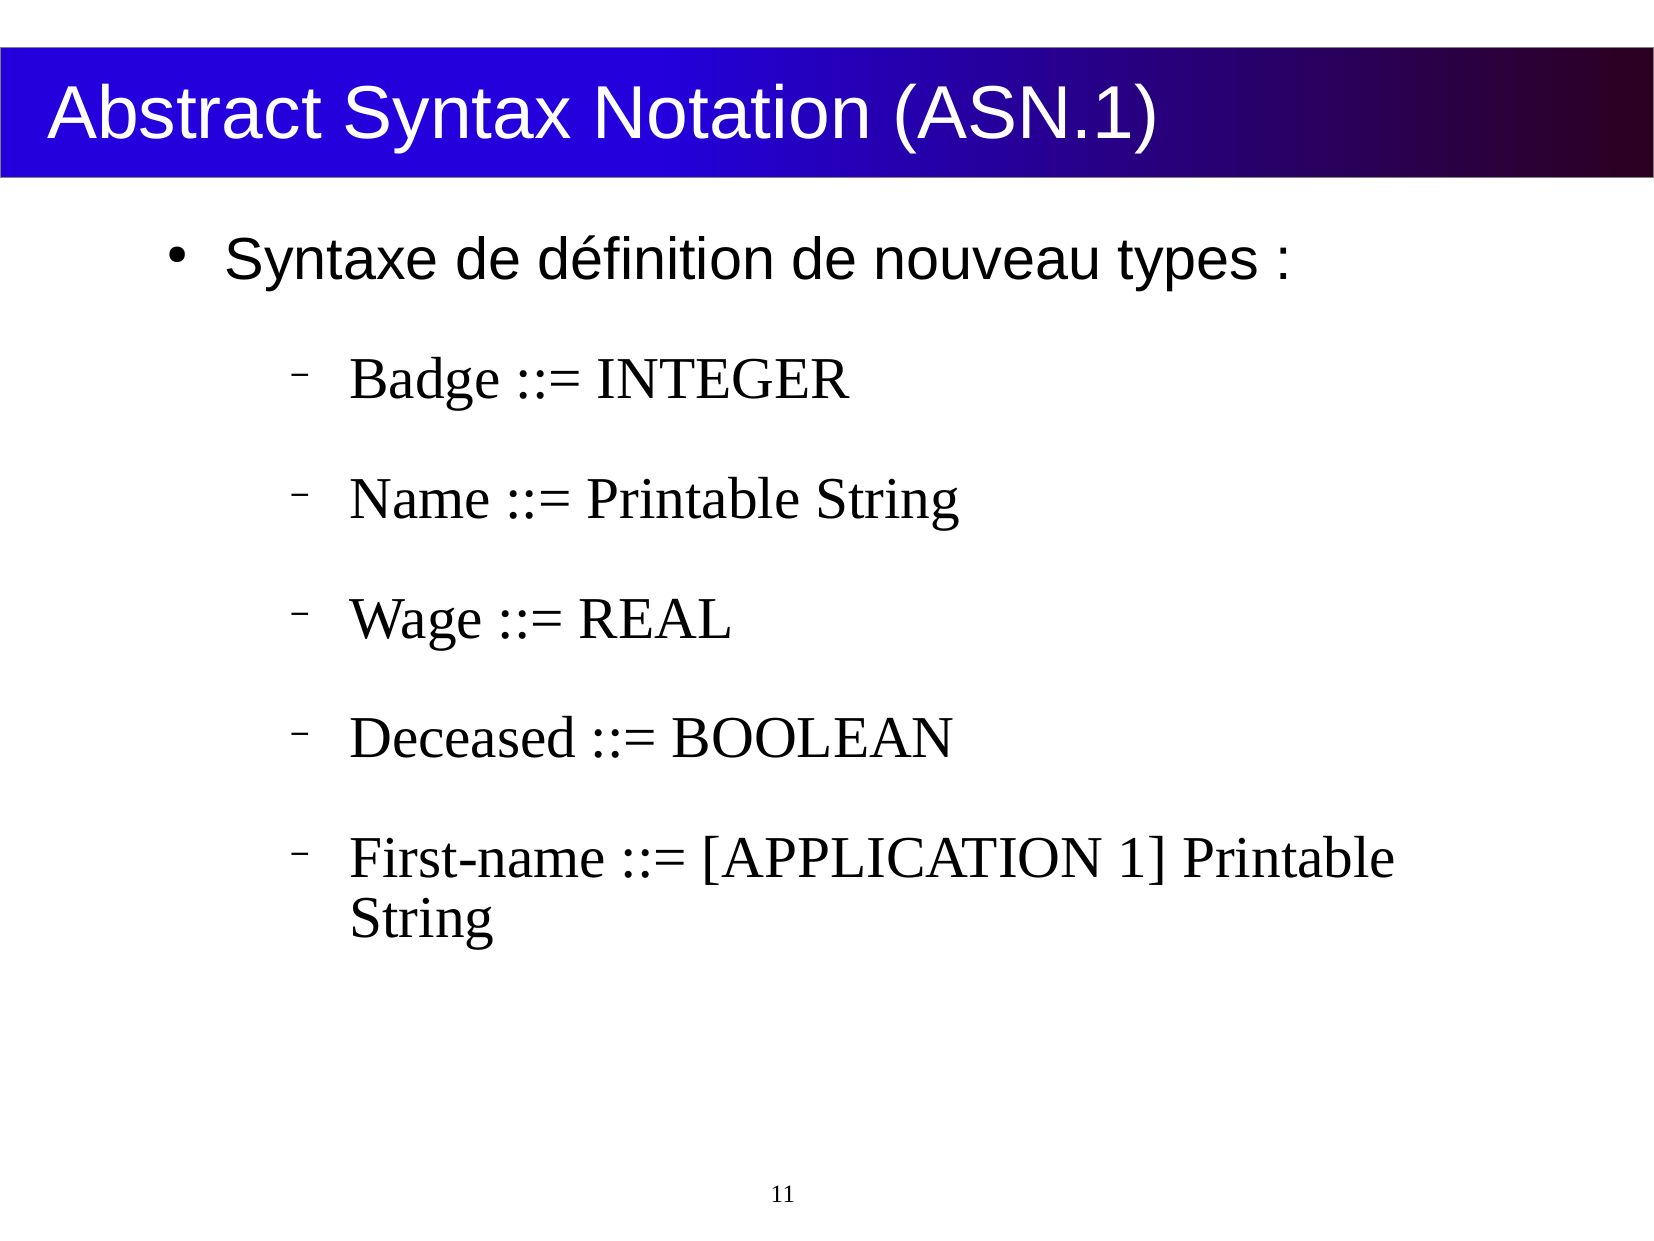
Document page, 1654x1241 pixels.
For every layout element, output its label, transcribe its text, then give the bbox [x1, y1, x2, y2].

title Abstract Syntax Notation (ASN.1) [47, 6, 1477, 225]
list Syntaxe de définition de nouveau types : Badge ::= INTEGER Name ::= Printable String Wage ::= REAL Deceased ::= BOOLEAN First-name ::= [APPLICATION 1] Printable String [116, 231, 1528, 951]
